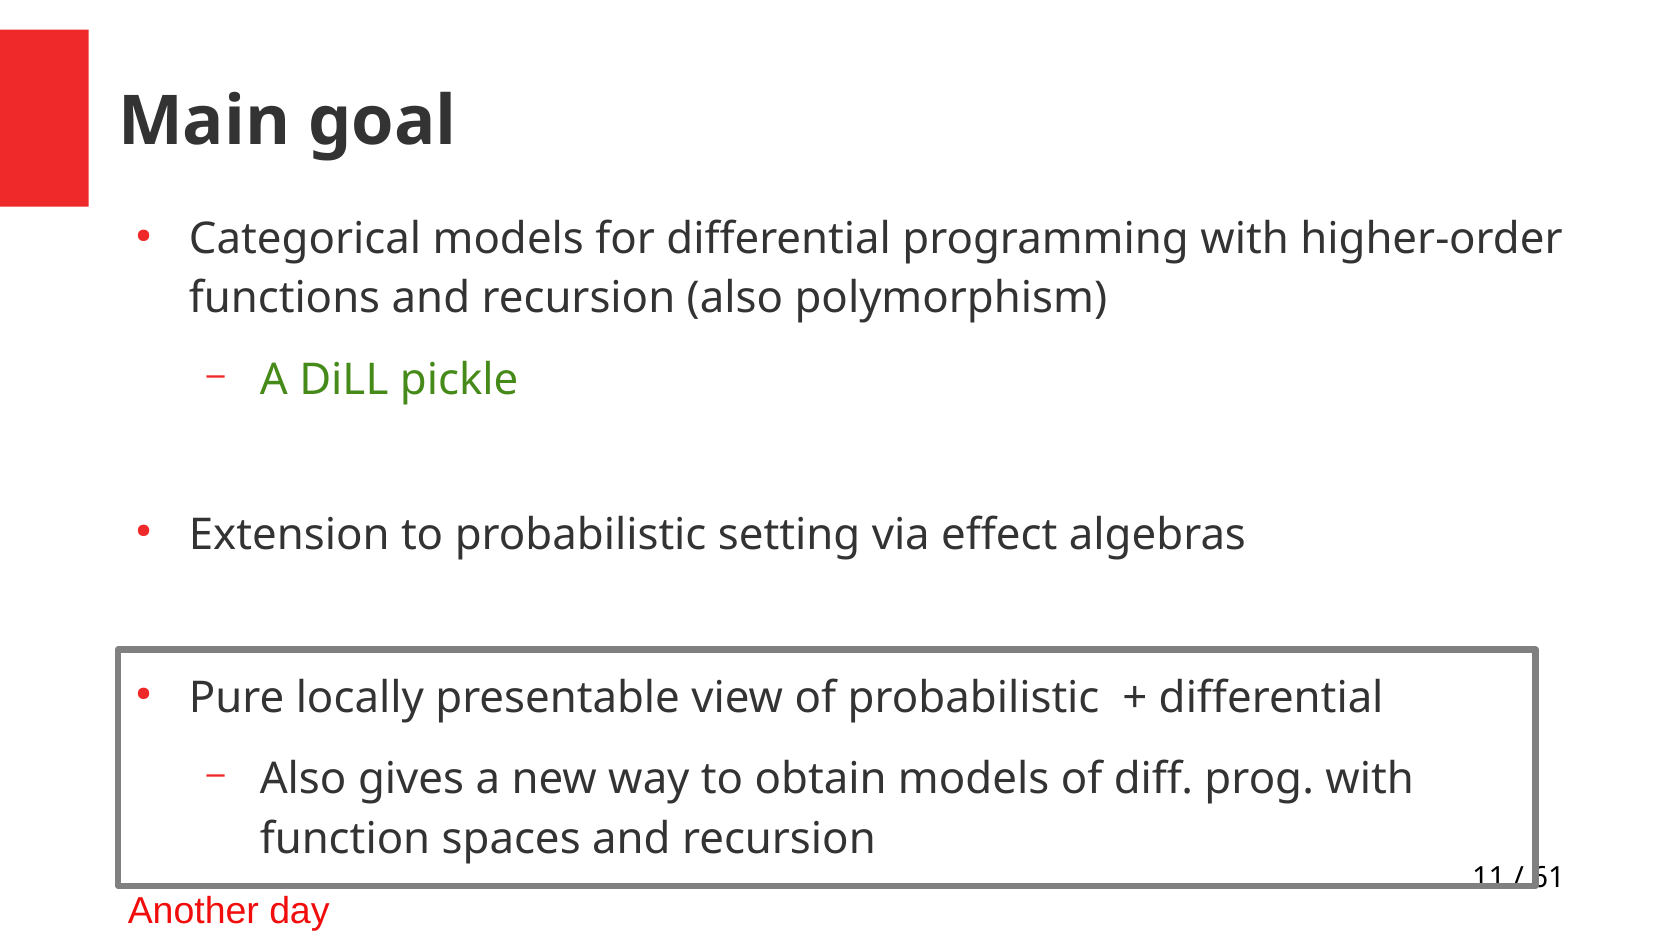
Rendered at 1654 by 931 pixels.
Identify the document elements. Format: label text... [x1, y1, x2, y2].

text_box Another day [113, 881, 350, 931]
title Main goal [118, 29, 1595, 206]
text_box [118, 649, 1536, 886]
list Categorical models for differential programming with higher-order functions and recursion (also polymorphism) A DiLL pickle Extension to probabilistic setting via effect algebras Pure locally presentable view of probabilistic + differential Also gives a new way to obtain models of diff. prog. with function spaces and recursion [118, 206, 1595, 886]
